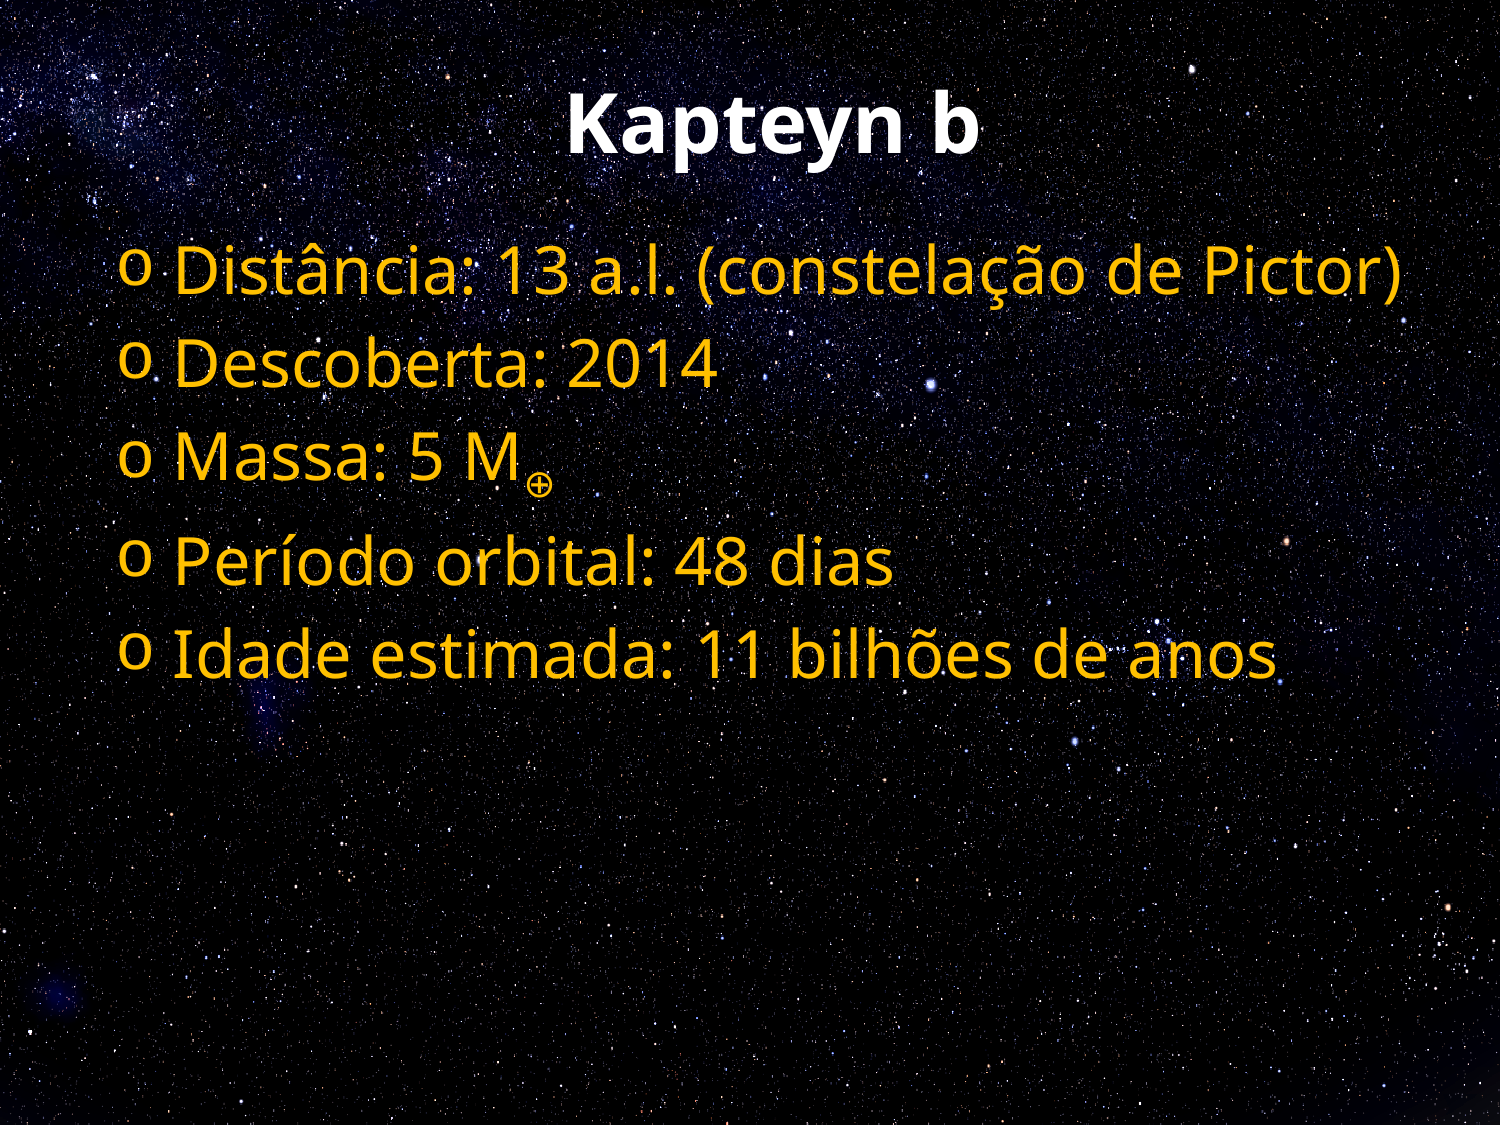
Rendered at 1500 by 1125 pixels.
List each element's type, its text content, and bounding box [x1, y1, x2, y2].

picture [0, 0, 1500, 1125]
subtitle Distância: 13 a.l. (constelação de Pictor) Descoberta: 2014 Massa: 5 M⊕ Período orbital: 48 dias Idade estimada: 11 bilhões de anos [100, 219, 1459, 1083]
title Kapteyn b [135, 0, 1411, 219]
